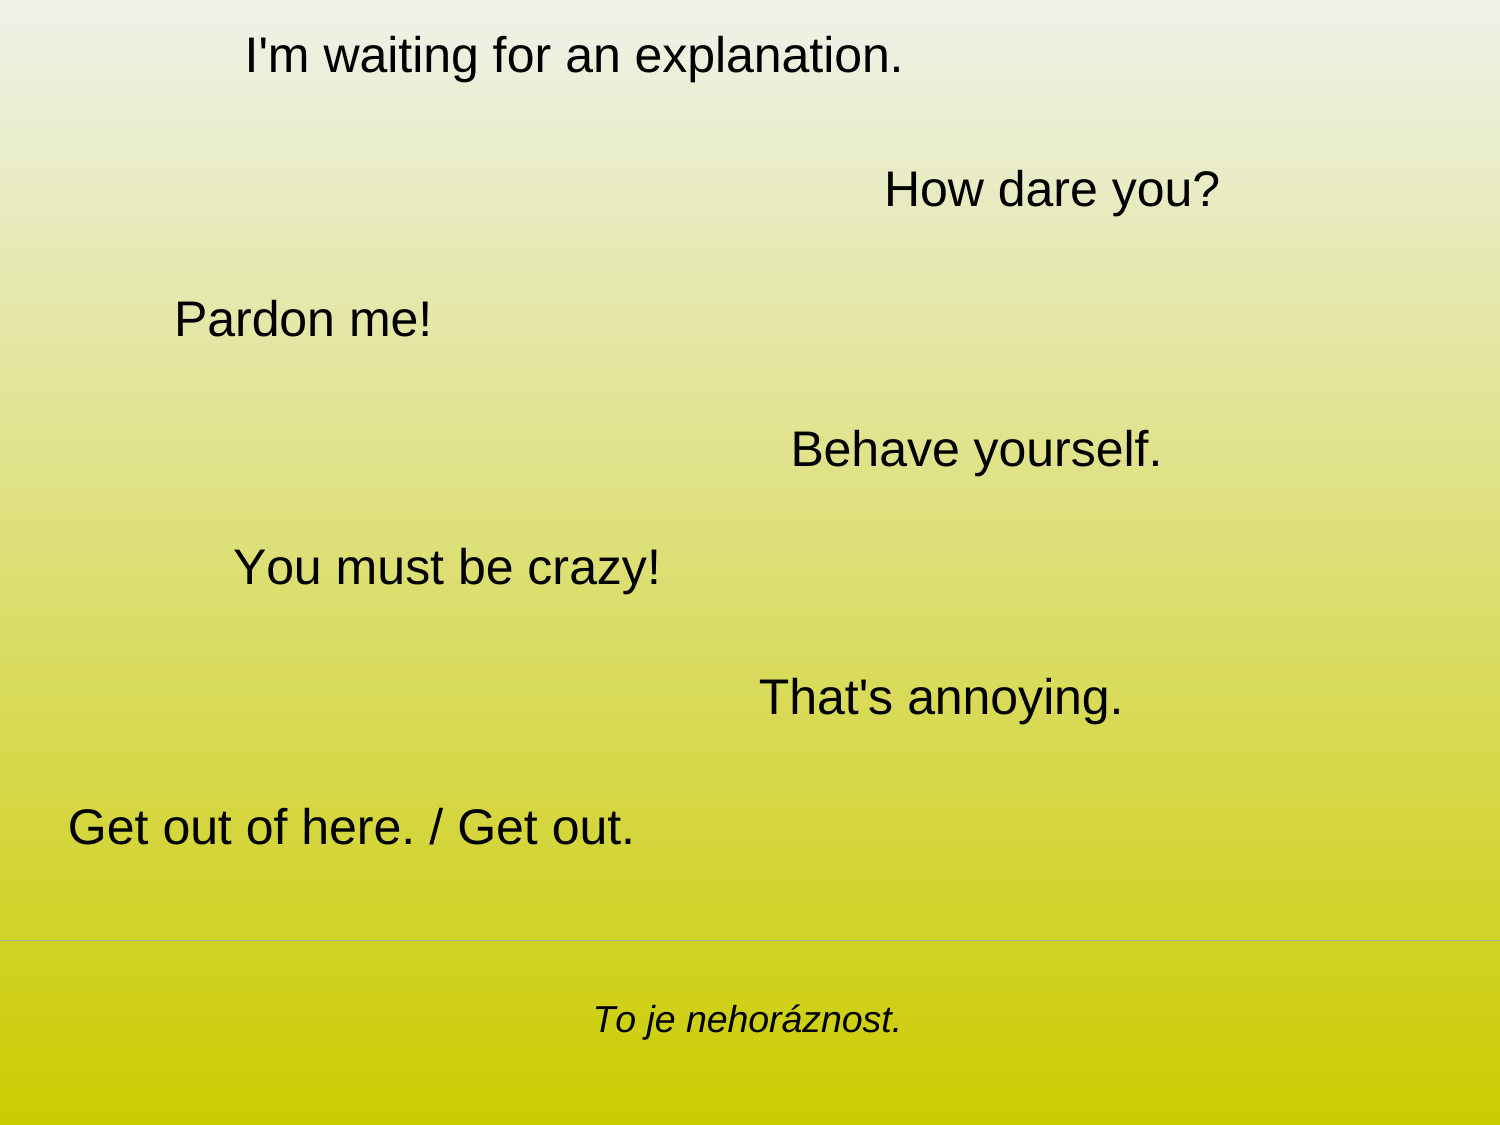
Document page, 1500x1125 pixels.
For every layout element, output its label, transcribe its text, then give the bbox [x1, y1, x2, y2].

text_box That's annoying. [744, 656, 1447, 733]
text_box Behave yourself. [775, 408, 1178, 485]
text_box I'm waiting for an explanation. [229, 14, 928, 90]
text_box Get out of here. / Get out. [53, 786, 656, 863]
text_box Pardon me! [159, 278, 479, 355]
text_box You must be crazy! [218, 527, 680, 603]
text_box How dare you? [869, 148, 1236, 225]
text_box To je nehoráznost. [577, 987, 918, 1049]
